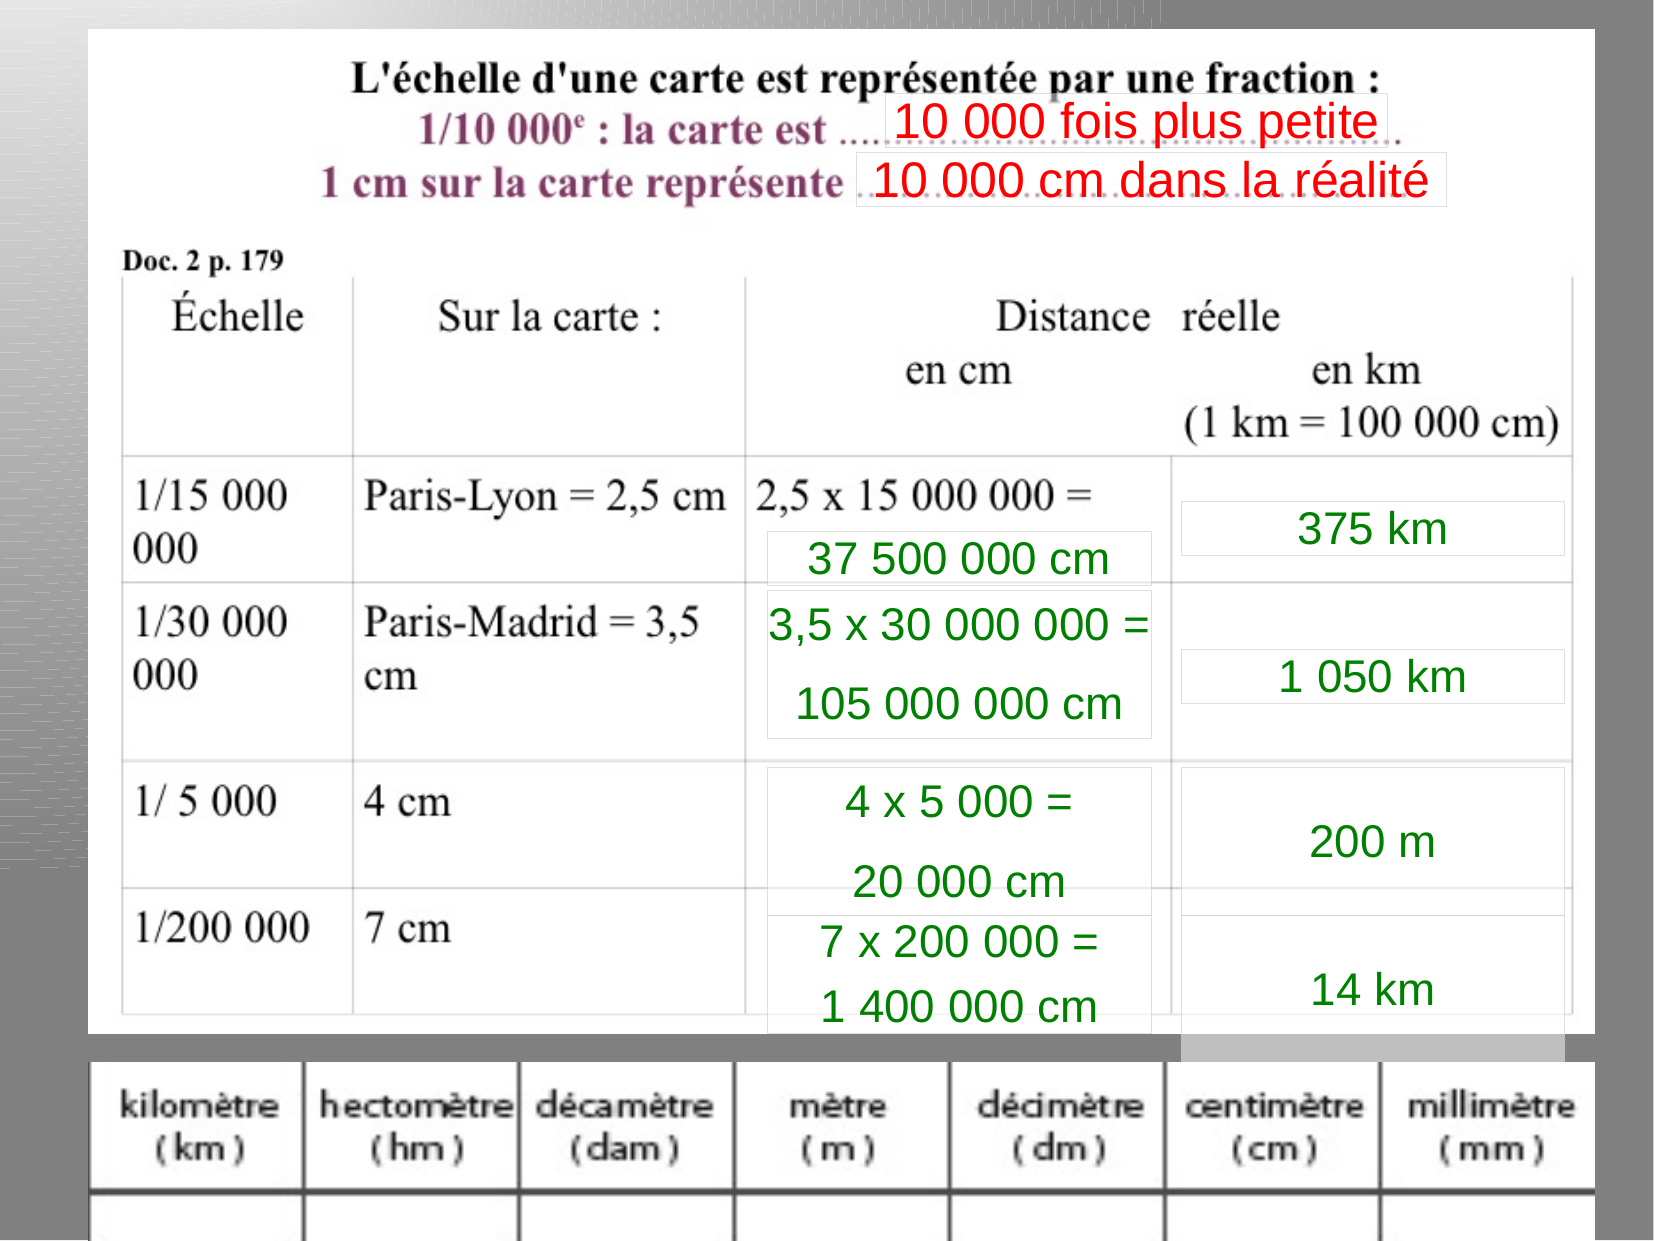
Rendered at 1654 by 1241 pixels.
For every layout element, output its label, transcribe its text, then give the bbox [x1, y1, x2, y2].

picture [88, 1062, 1595, 1241]
text_box 37 500 000 cm [767, 531, 1152, 586]
text_box 3,5 x 30 000 000 = 105 000 000 cm [767, 590, 1152, 739]
text_box 10 000 fois plus petite [885, 93, 1388, 148]
text_box 14 km [1181, 915, 1565, 1062]
text_box 10 000 cm dans la réalité [856, 152, 1447, 207]
text_box 375 km [1181, 501, 1565, 556]
text_box 1 050 km [1181, 649, 1565, 704]
text_box 4 x 5 000 = 20 000 cm [767, 767, 1152, 915]
text_box 7 x 200 000 = 1 400 000 cm [767, 915, 1152, 1034]
text_box 200 m [1181, 767, 1565, 915]
picture [88, 29, 1595, 1034]
